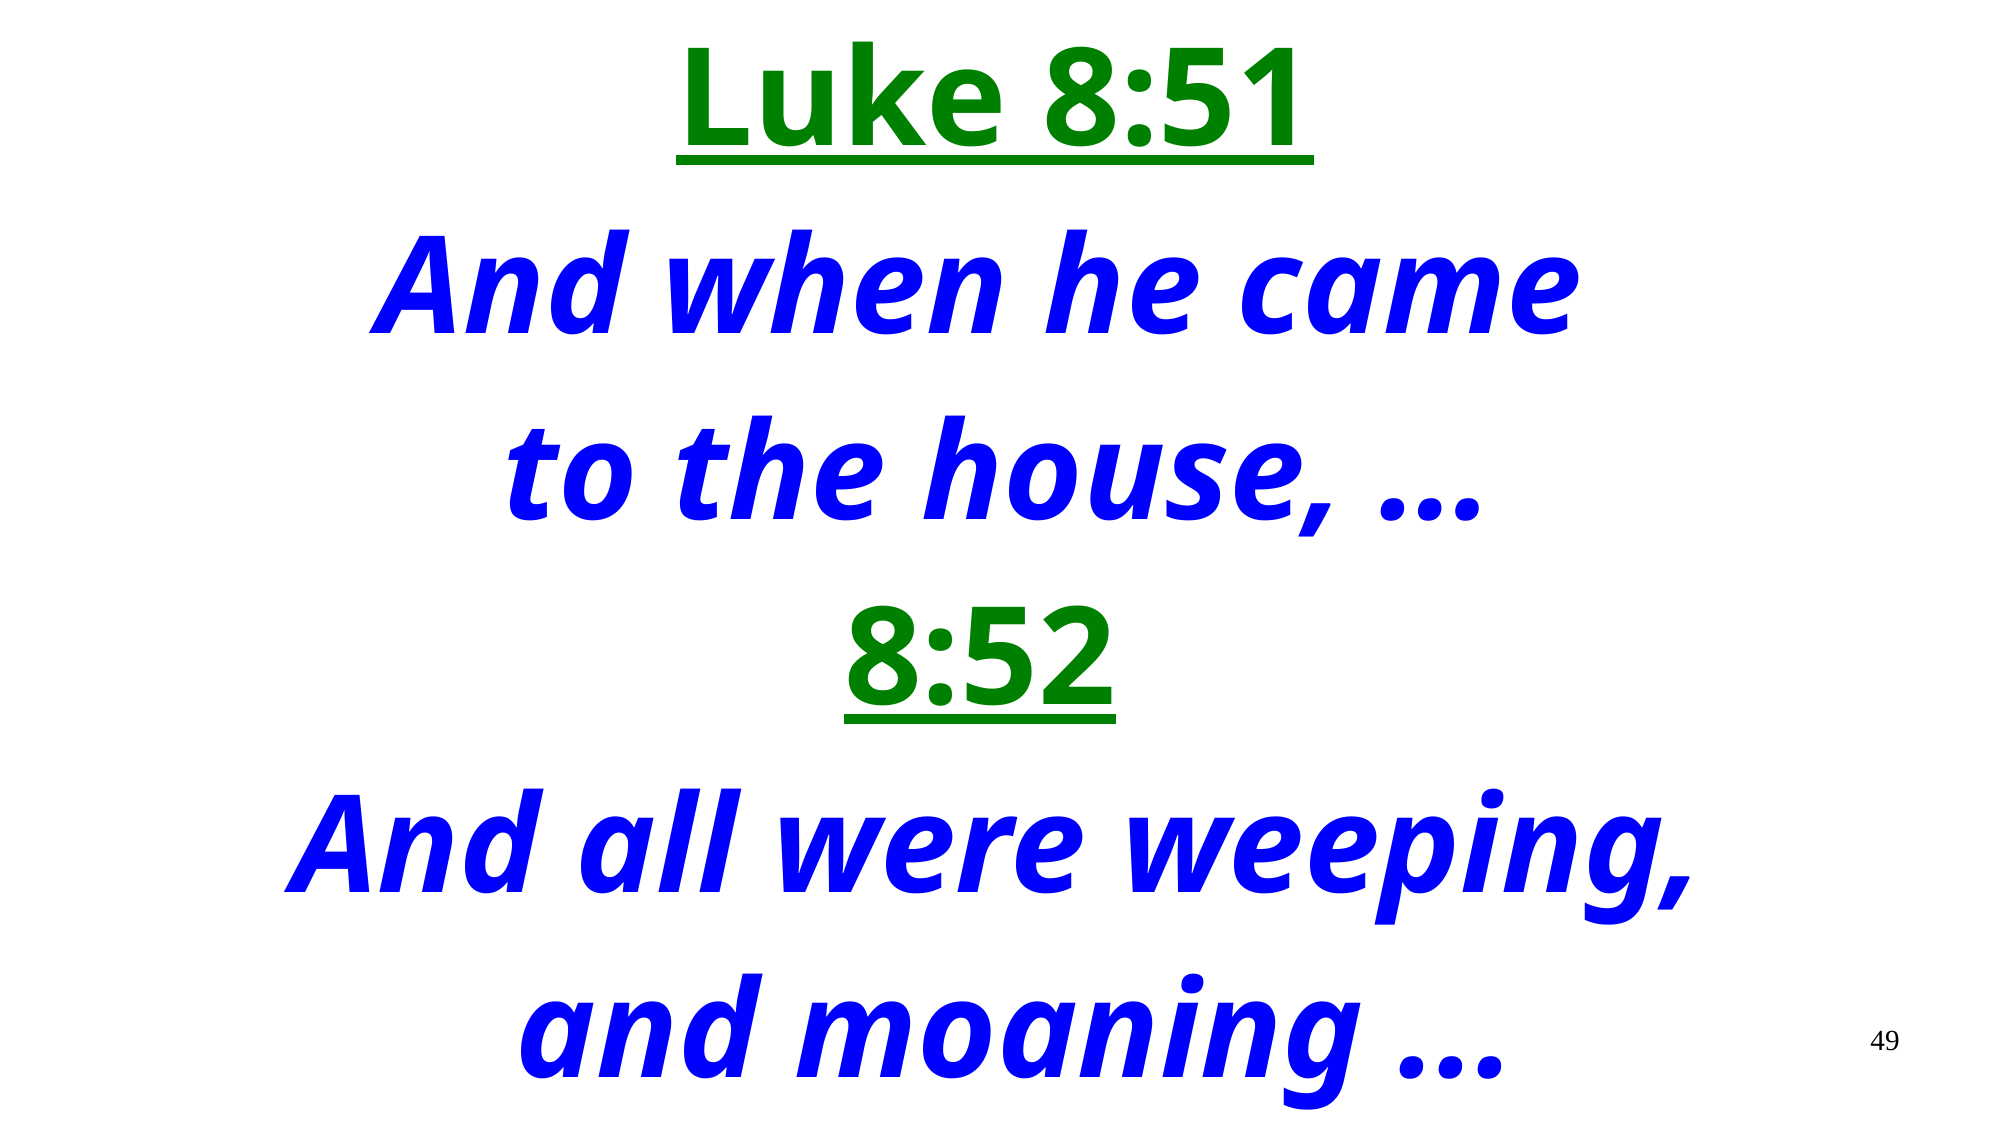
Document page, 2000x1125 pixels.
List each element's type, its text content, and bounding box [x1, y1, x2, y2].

list Luke 8:51 And when he came to the house, … 8:52 And all were weeping, and moaning ... [0, 0, 1996, 1123]
